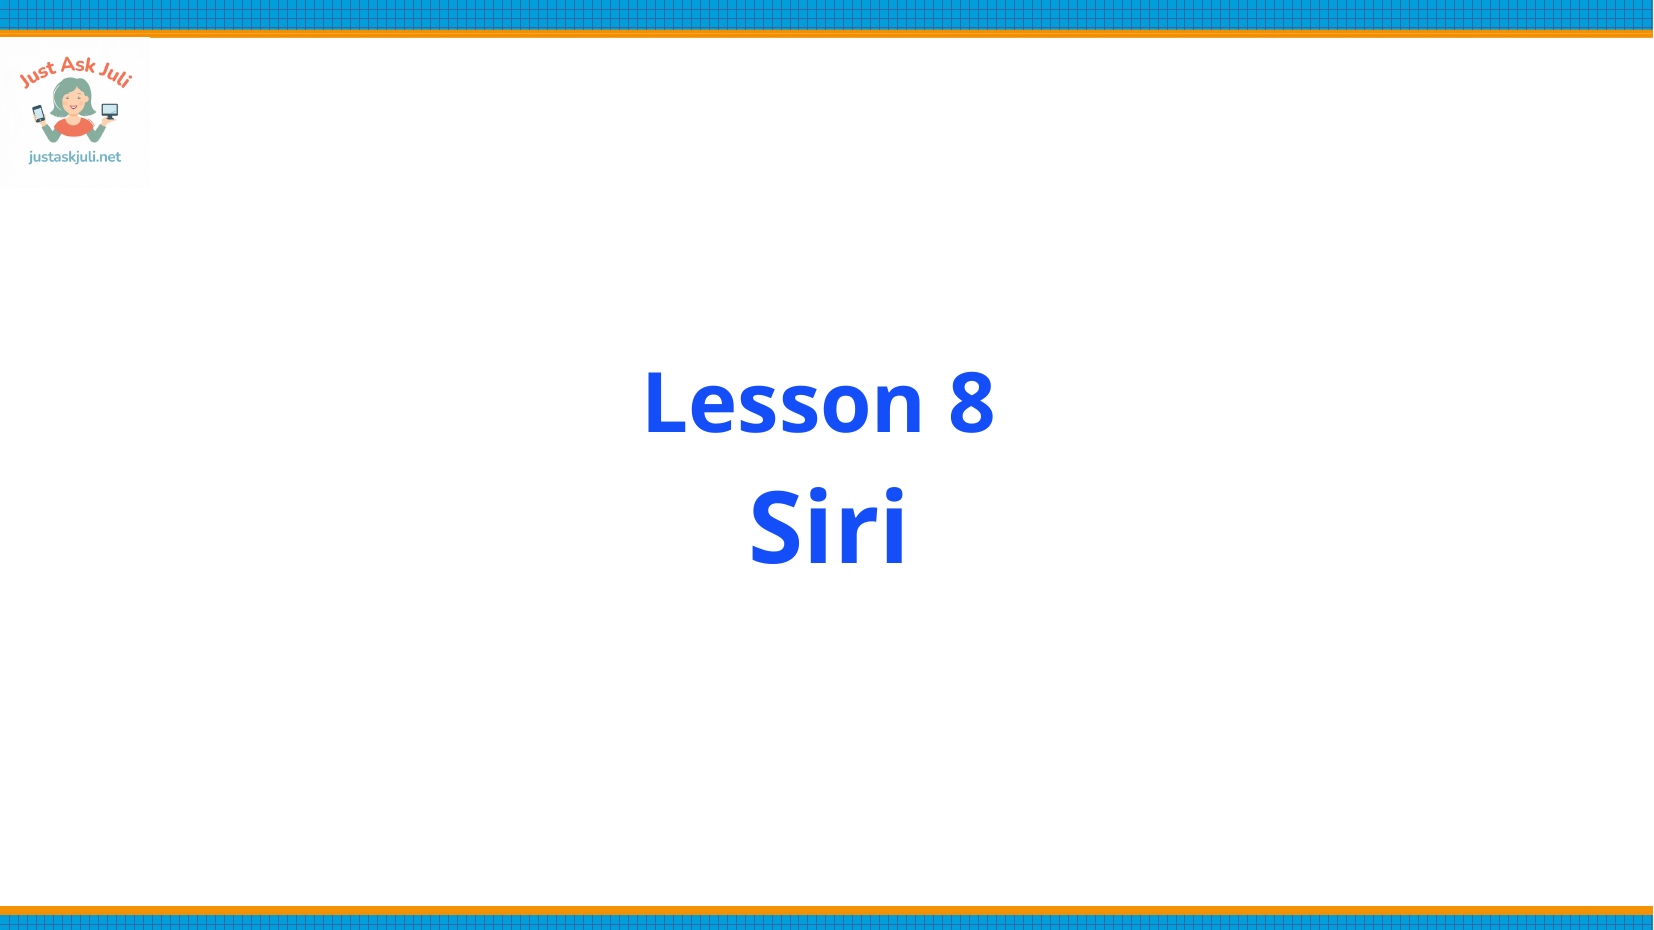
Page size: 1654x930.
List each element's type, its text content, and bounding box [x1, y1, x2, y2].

subtitle Lesson 8 Siri [85, 112, 1574, 824]
picture [0, 37, 150, 188]
